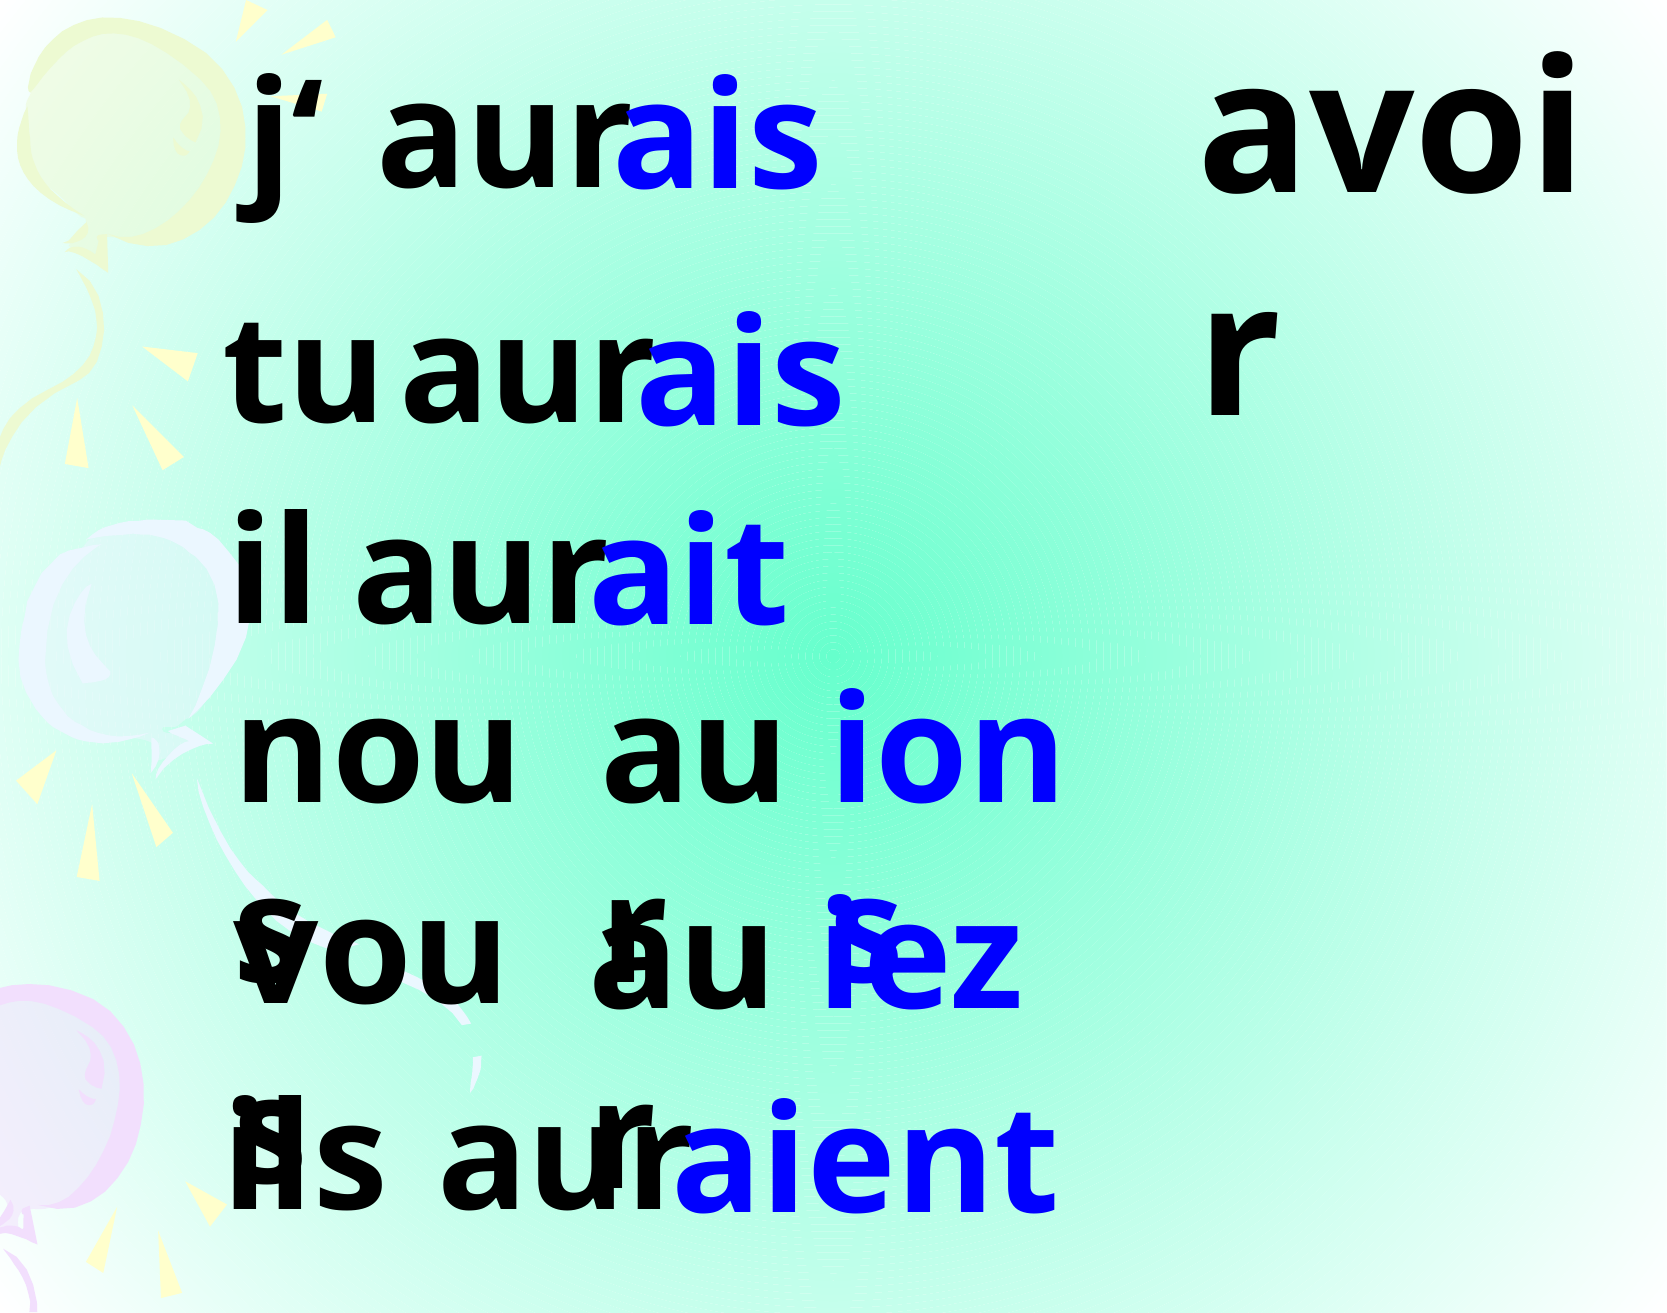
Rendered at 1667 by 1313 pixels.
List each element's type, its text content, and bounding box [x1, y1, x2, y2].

text_box ions [814, 644, 1141, 840]
text_box nous [218, 644, 585, 840]
text_box ils [207, 1051, 422, 1247]
text_box vous [219, 846, 586, 1042]
text_box ais [597, 31, 952, 227]
text_box aur [360, 30, 716, 226]
text_box avoir [1182, 0, 1667, 238]
text_box j‘ [230, 30, 360, 226]
text_box ait [573, 467, 928, 644]
text_box iez [802, 851, 1129, 1047]
text_box il [212, 466, 337, 662]
text_box tu [207, 265, 384, 461]
text_box aient [656, 1055, 1082, 1251]
text_box aur [384, 265, 739, 461]
text_box ais [620, 267, 976, 463]
text_box aur [337, 466, 692, 644]
text_box aur [422, 1051, 777, 1247]
text_box aur [573, 851, 802, 1047]
text_box aur [585, 644, 814, 840]
